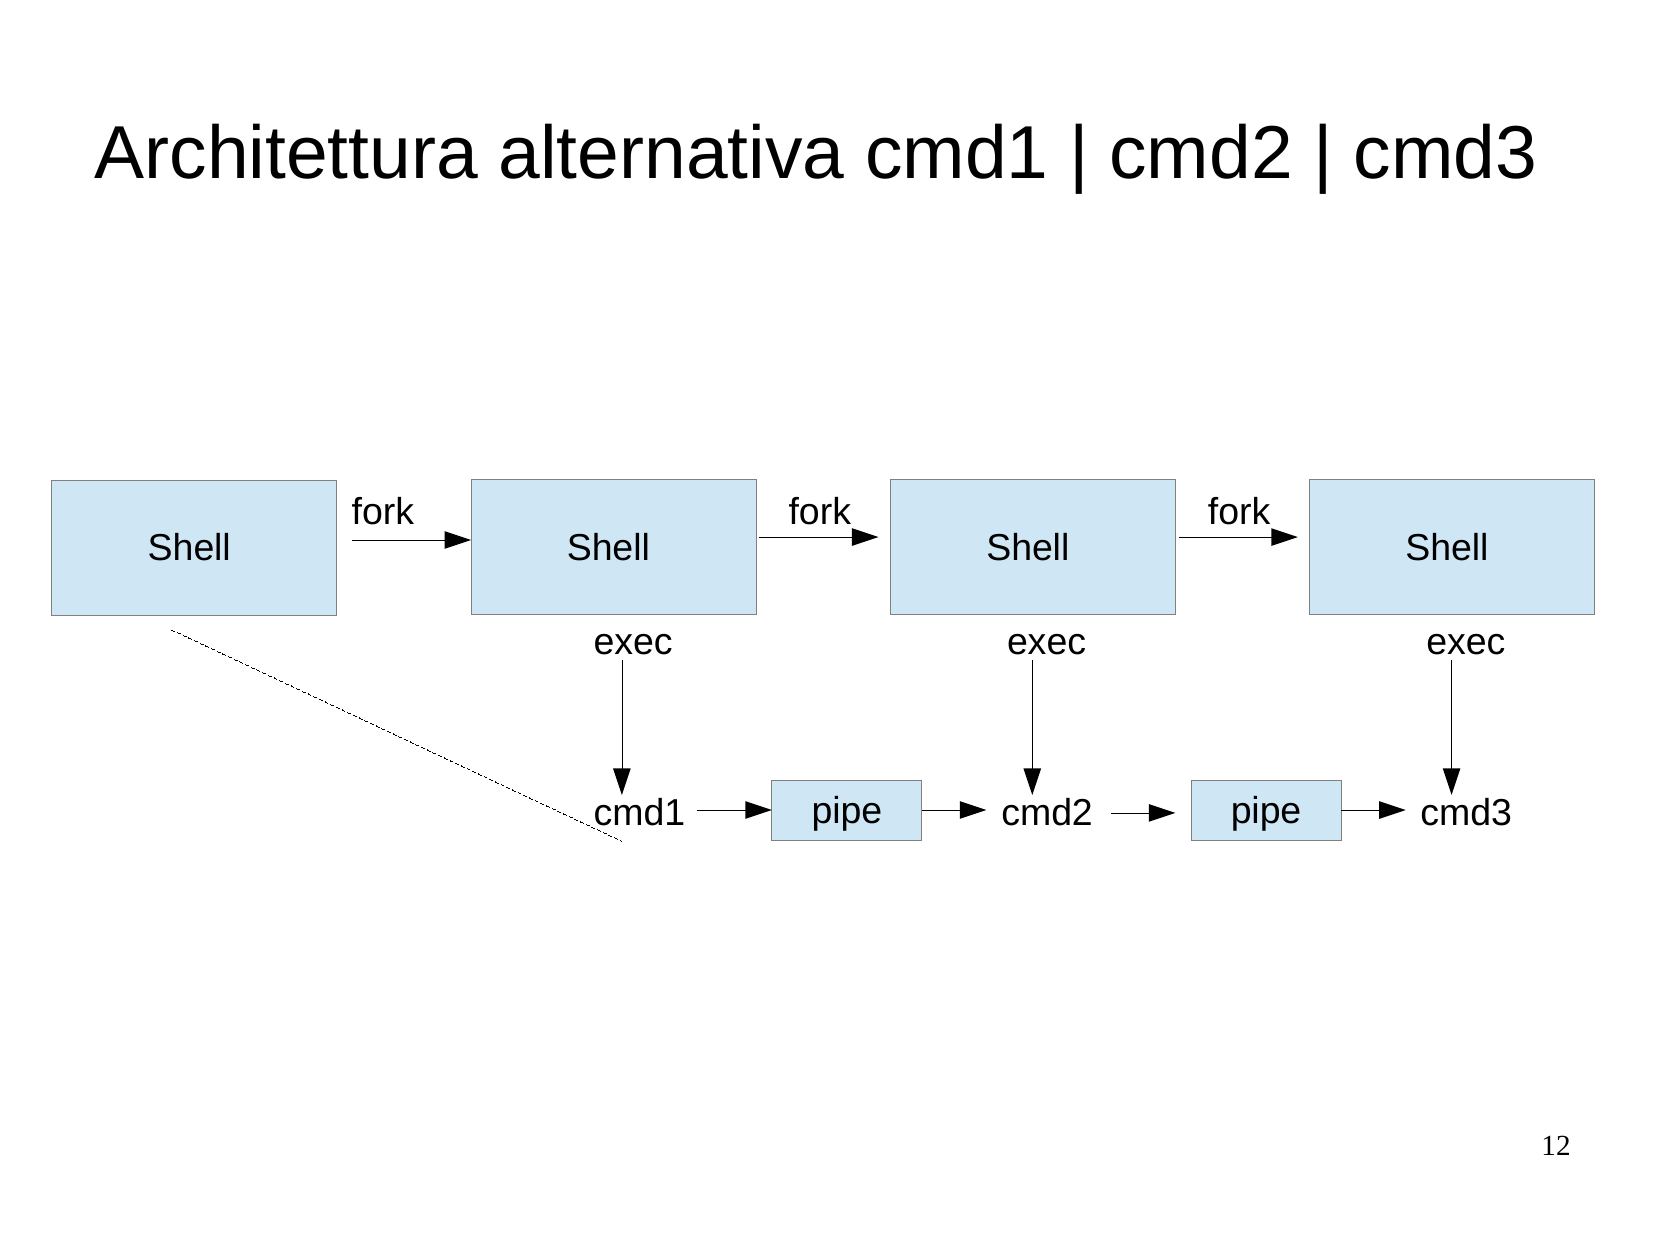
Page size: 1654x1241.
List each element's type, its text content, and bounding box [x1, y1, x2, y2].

text_box cmd2 [986, 784, 1167, 842]
text_box pipe [1191, 780, 1342, 841]
text_box exec [992, 613, 1173, 670]
text_box fork [773, 483, 954, 541]
text_box Shell [1309, 479, 1595, 615]
text_box fork [336, 483, 517, 541]
text_box cmd1 [578, 784, 759, 842]
text_box Shell [890, 479, 1176, 615]
text_box cmd3 [1405, 784, 1586, 842]
title Architettura alternativa cmd1 | cmd2 | cmd3 [82, 49, 1571, 257]
text_box exec [578, 613, 759, 670]
text_box Shell [51, 480, 337, 616]
text_box Shell [471, 479, 757, 615]
text_box exec [1411, 613, 1592, 670]
text_box fork [1193, 483, 1374, 541]
text_box pipe [771, 780, 922, 841]
